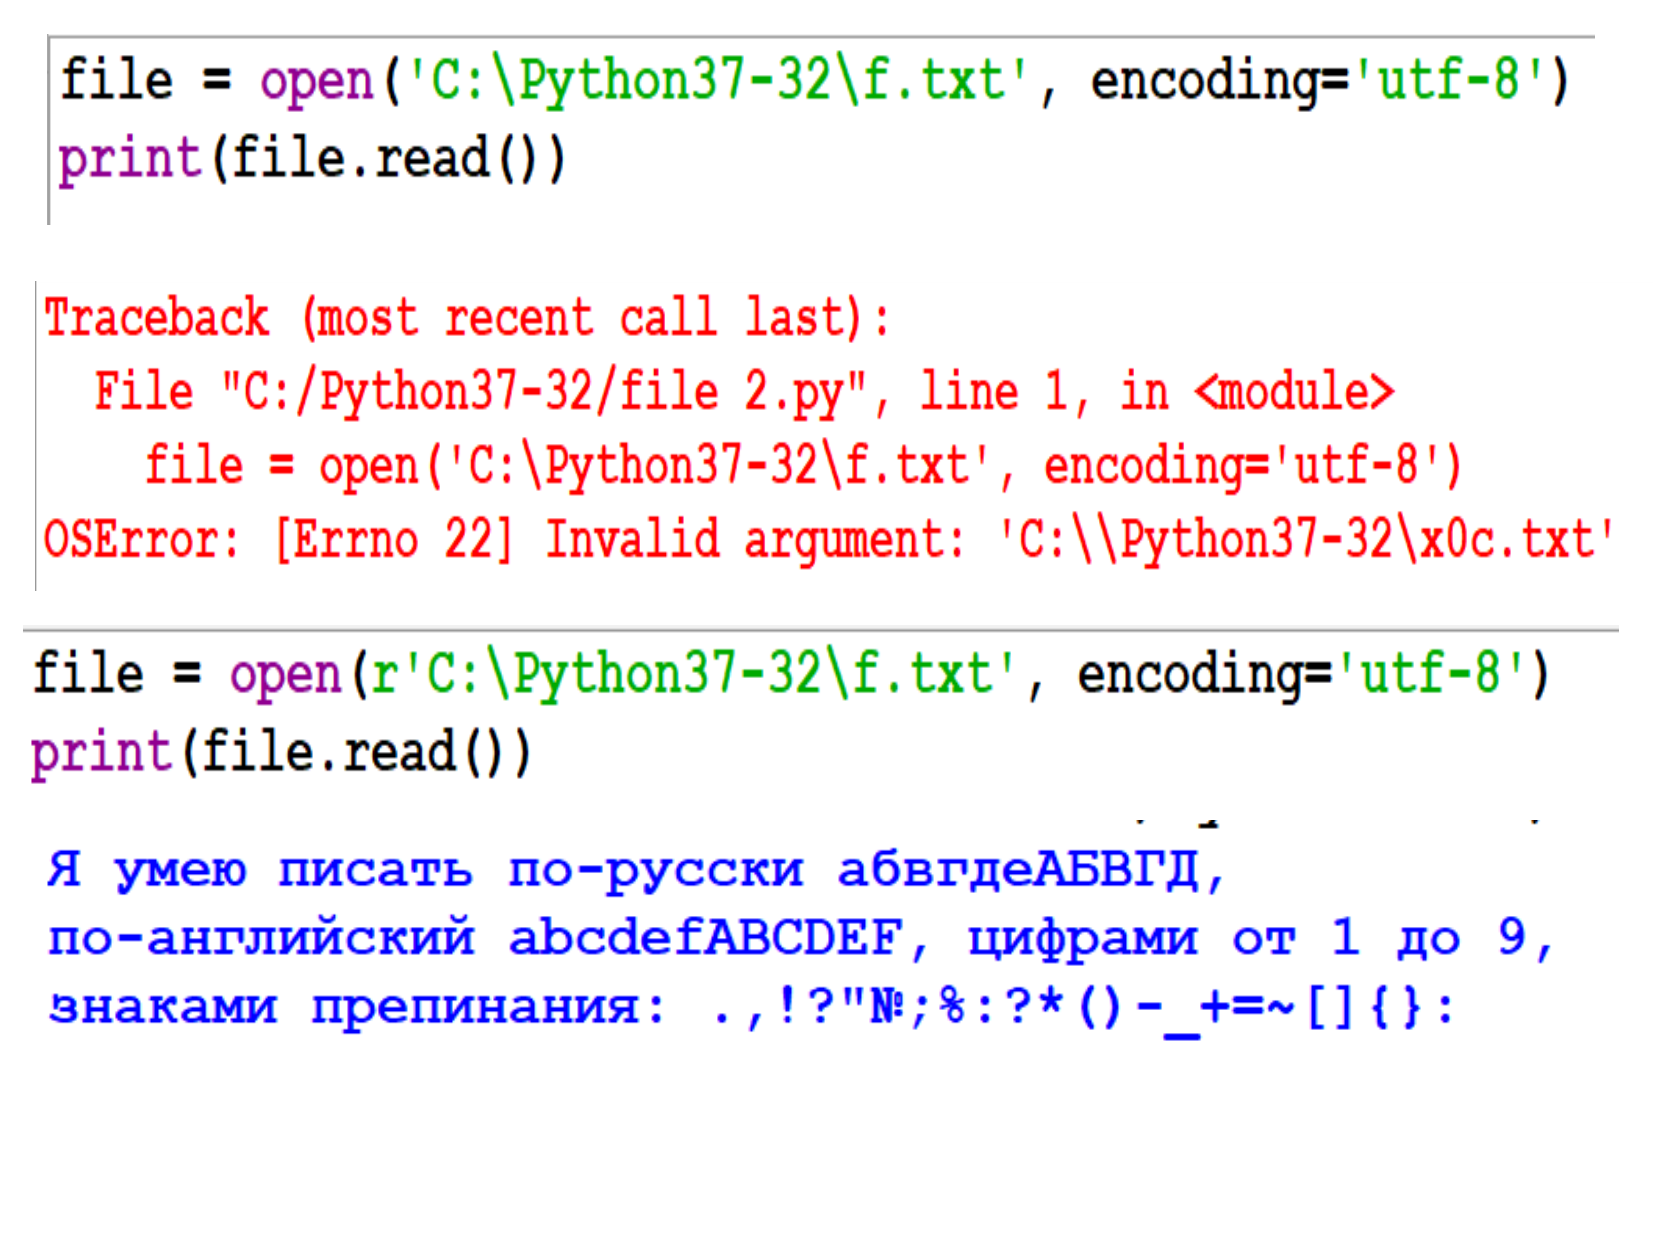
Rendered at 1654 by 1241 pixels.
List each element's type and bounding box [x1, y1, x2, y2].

picture [35, 281, 1653, 591]
picture [47, 34, 1595, 225]
picture [42, 820, 1571, 1063]
picture [23, 625, 1619, 804]
